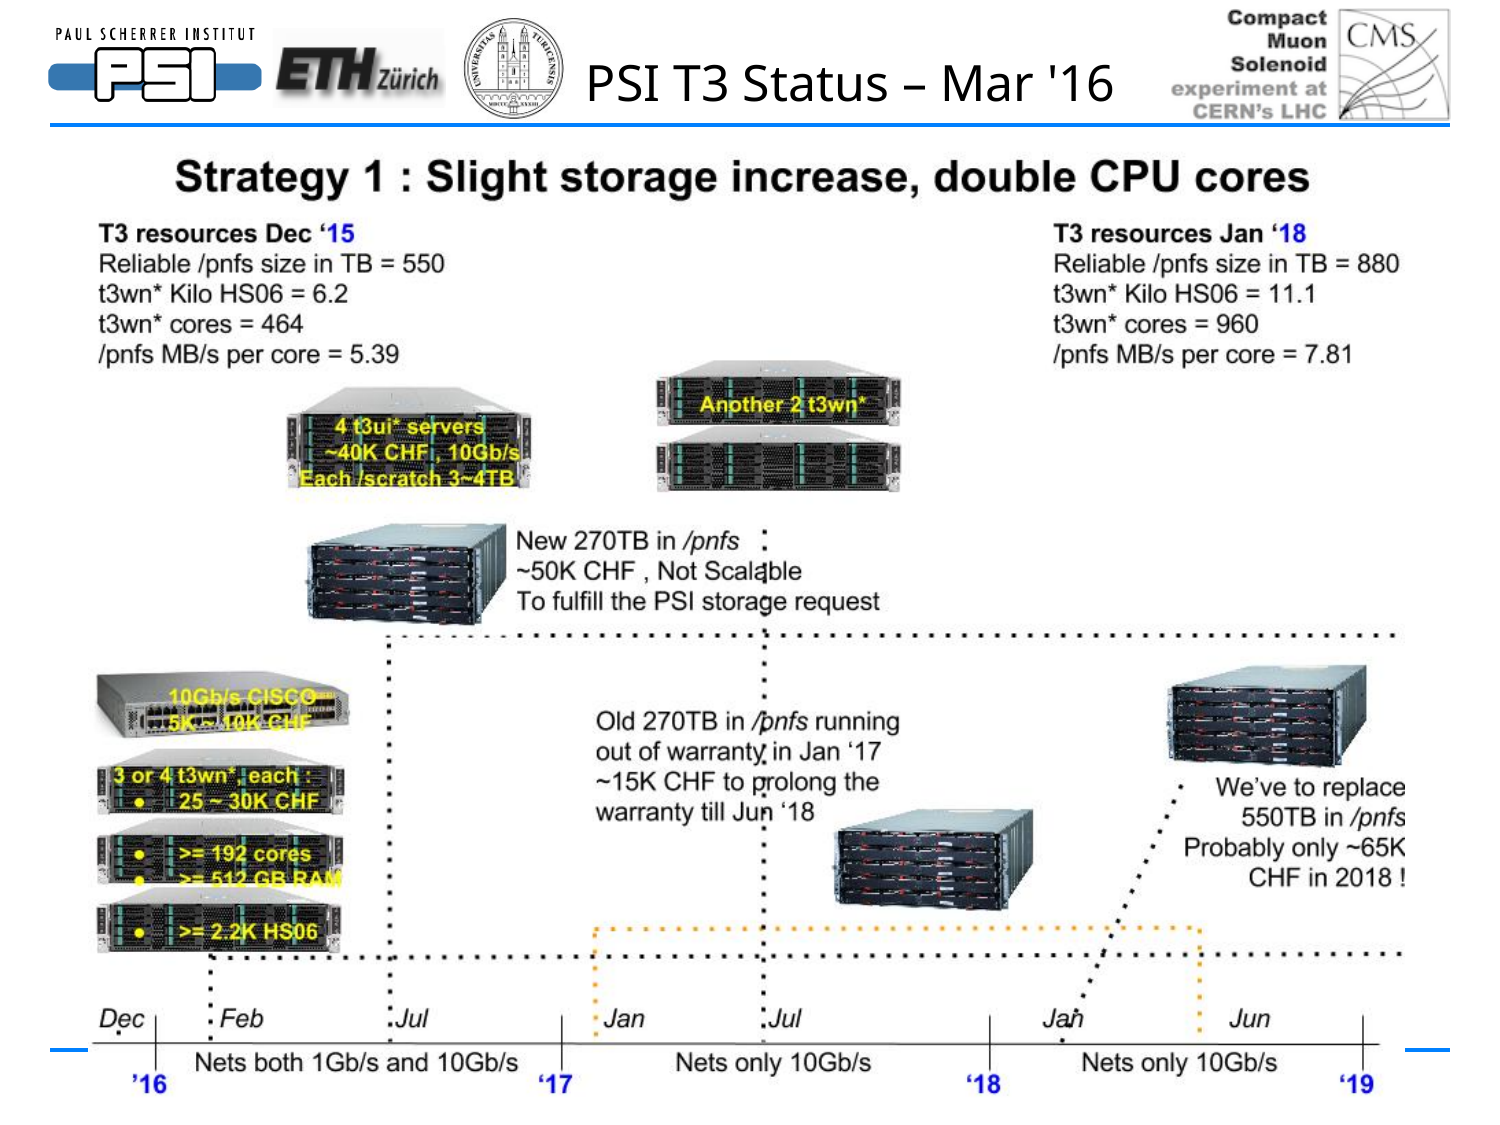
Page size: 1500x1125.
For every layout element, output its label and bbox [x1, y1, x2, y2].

picture [461, 17, 565, 122]
picture [88, 130, 1405, 1118]
picture [1170, 8, 1451, 121]
picture [37, 12, 446, 113]
